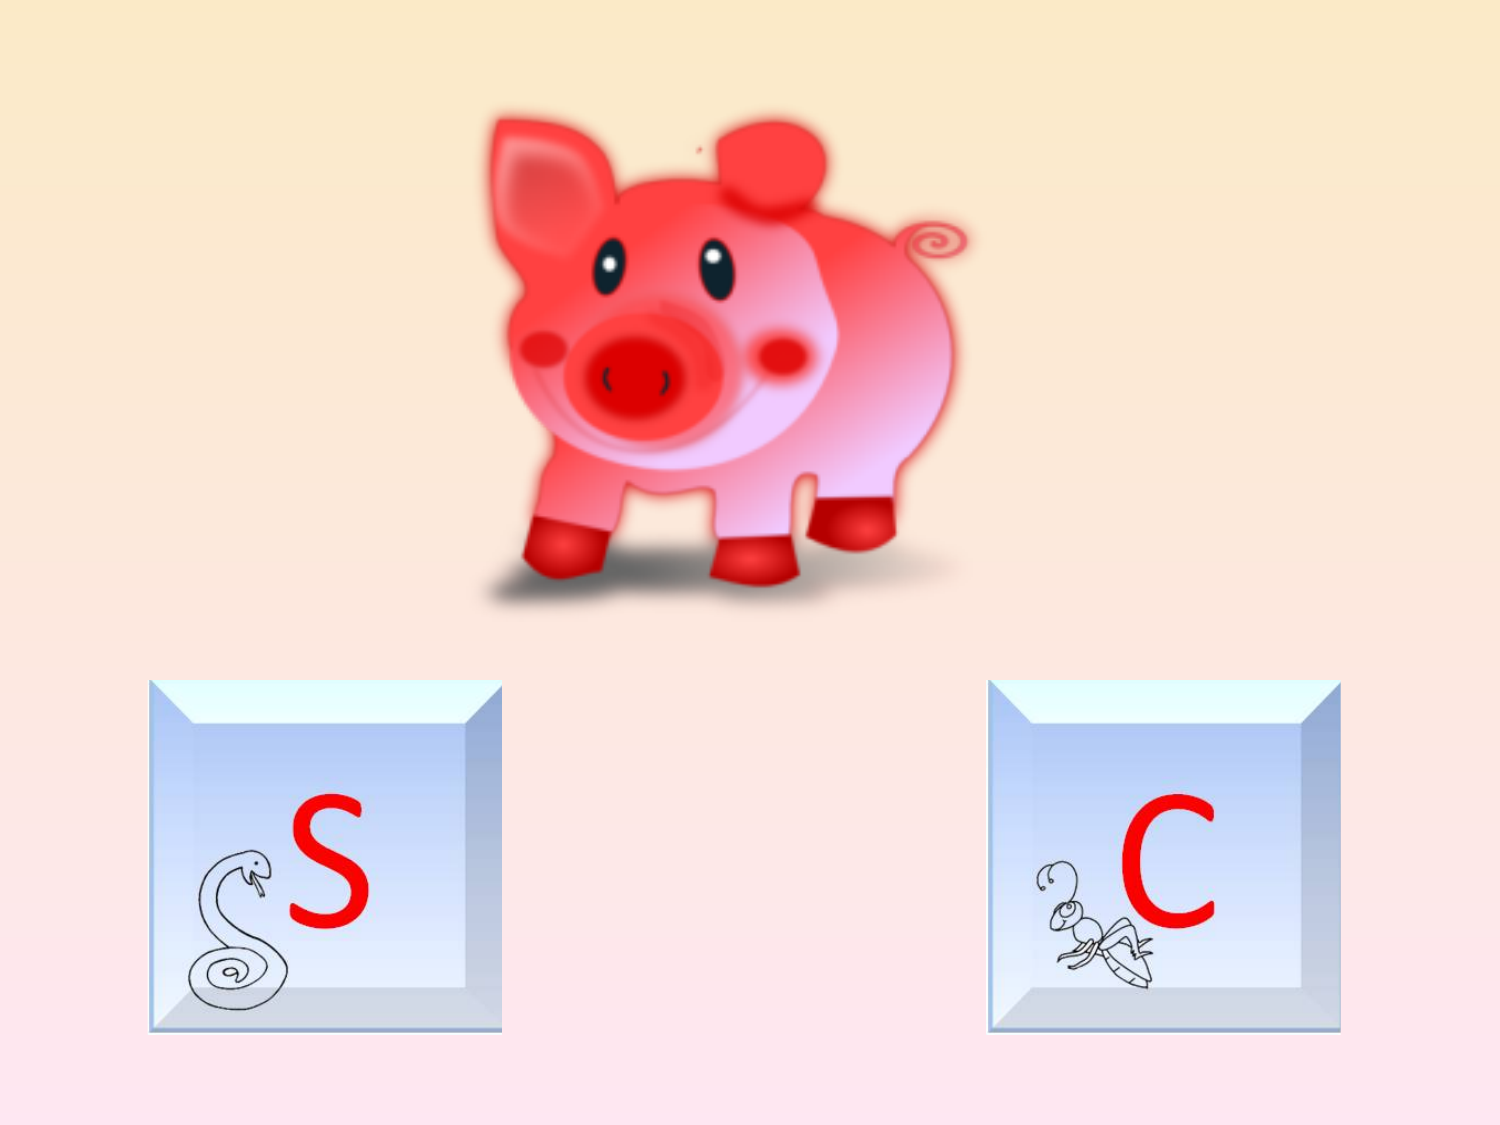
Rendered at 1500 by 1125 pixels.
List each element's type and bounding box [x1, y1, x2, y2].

picture [986, 680, 1341, 1035]
picture [466, 101, 987, 622]
picture [147, 680, 502, 1035]
